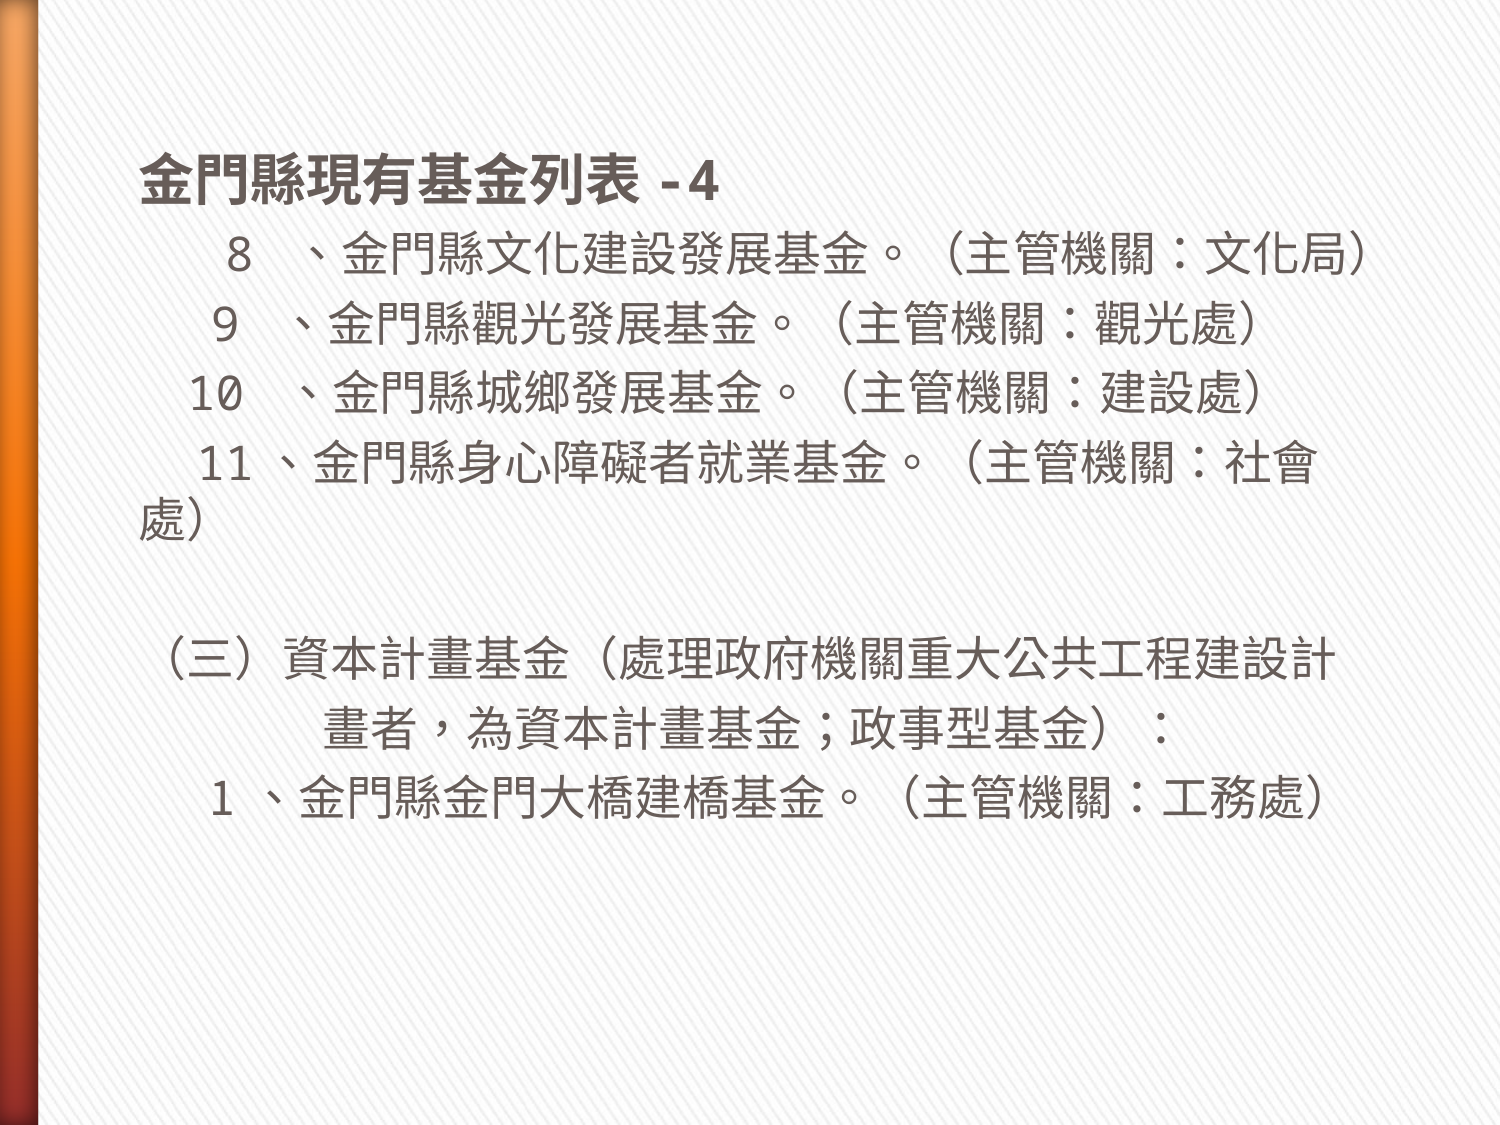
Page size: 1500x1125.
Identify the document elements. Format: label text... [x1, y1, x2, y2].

list 金門縣現有基金列表-4 8 、金門縣文化建設發展基金。（主管機關：文化局） 9 、金門縣觀光發展基金。（主管機關：觀光處） 10 、金門縣城鄉發展基金。（主管機關：建設處） 11、金門縣身心障礙者就業基金。（主管機關：社會處） （三）資本計畫基金（處理政府機關重大公共工程建設計 畫者，為資本計畫基金；政事型基金）： 1、金門縣金門大橋建橋基金。（主管機關：工務處） [123, 137, 1432, 863]
picture [0, 0, 1500, 1125]
